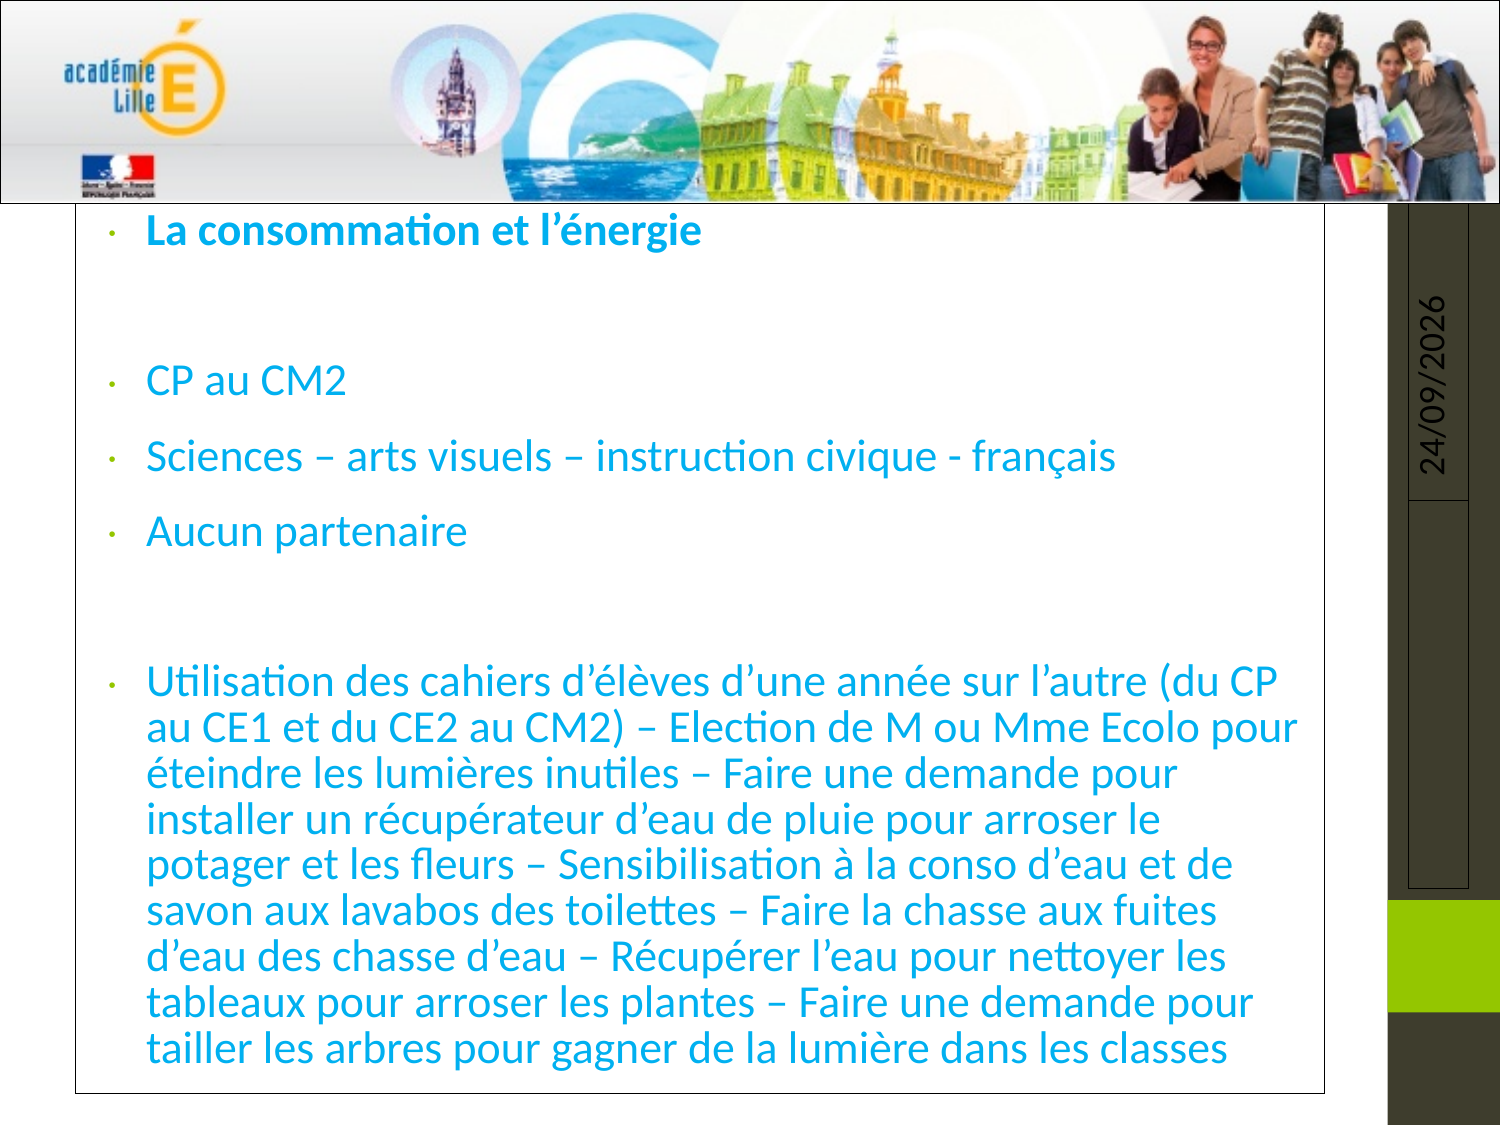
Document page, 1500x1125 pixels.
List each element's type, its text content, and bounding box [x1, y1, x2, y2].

picture [0, 0, 1500, 204]
list La consommation et l’énergie CP au CM2 Sciences – arts visuels – instruction civique - français Aucun partenaire Utilisation des cahiers d’élèves d’une année sur l’autre (du CP au CE1 et du CE2 au CM2) – Election de M ou Mme Ecolo pour éteindre les lumières inutiles – Faire une demande pour installer un récupérateur d’eau de pluie pour arroser le potager et les fleurs – Sensibilisation à la conso d’eau et de savon aux lavabos des toilettes – Faire la chasse aux fuites d’eau des chasse d’eau – Récupérer l’eau pour nettoyer les tableaux pour arroser les plantes – Faire une demande pour tailler les arbres pour gagner de la lumière dans les classes [75, 204, 1325, 1094]
